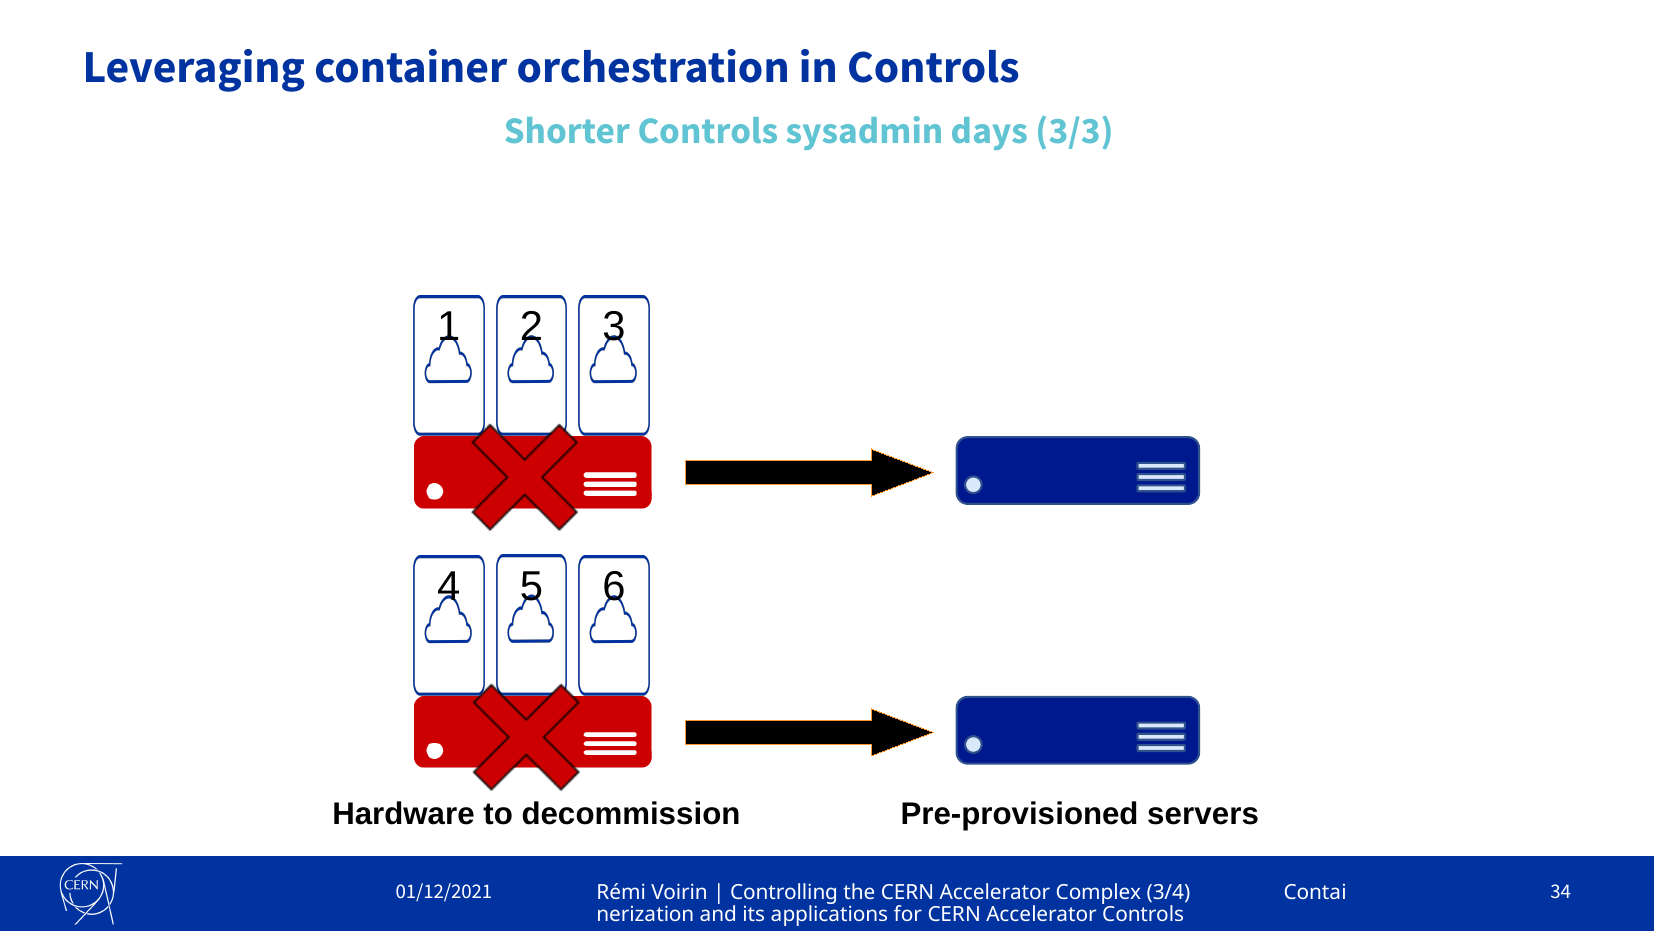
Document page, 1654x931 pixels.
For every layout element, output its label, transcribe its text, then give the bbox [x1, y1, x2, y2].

text_box [956, 696, 1200, 764]
text_box Hardware to decommission [317, 789, 756, 839]
text_box Pre-provisioned servers [885, 789, 1275, 839]
text_box [685, 448, 934, 497]
text_box [685, 708, 934, 756]
title Leveraging container orchestration in Controls [82, 37, 1571, 193]
text_box [956, 437, 1200, 504]
list Shorter Controls sysadmin days (3/3) [82, 106, 1536, 178]
picture [413, 295, 653, 789]
picture [56, 859, 127, 928]
